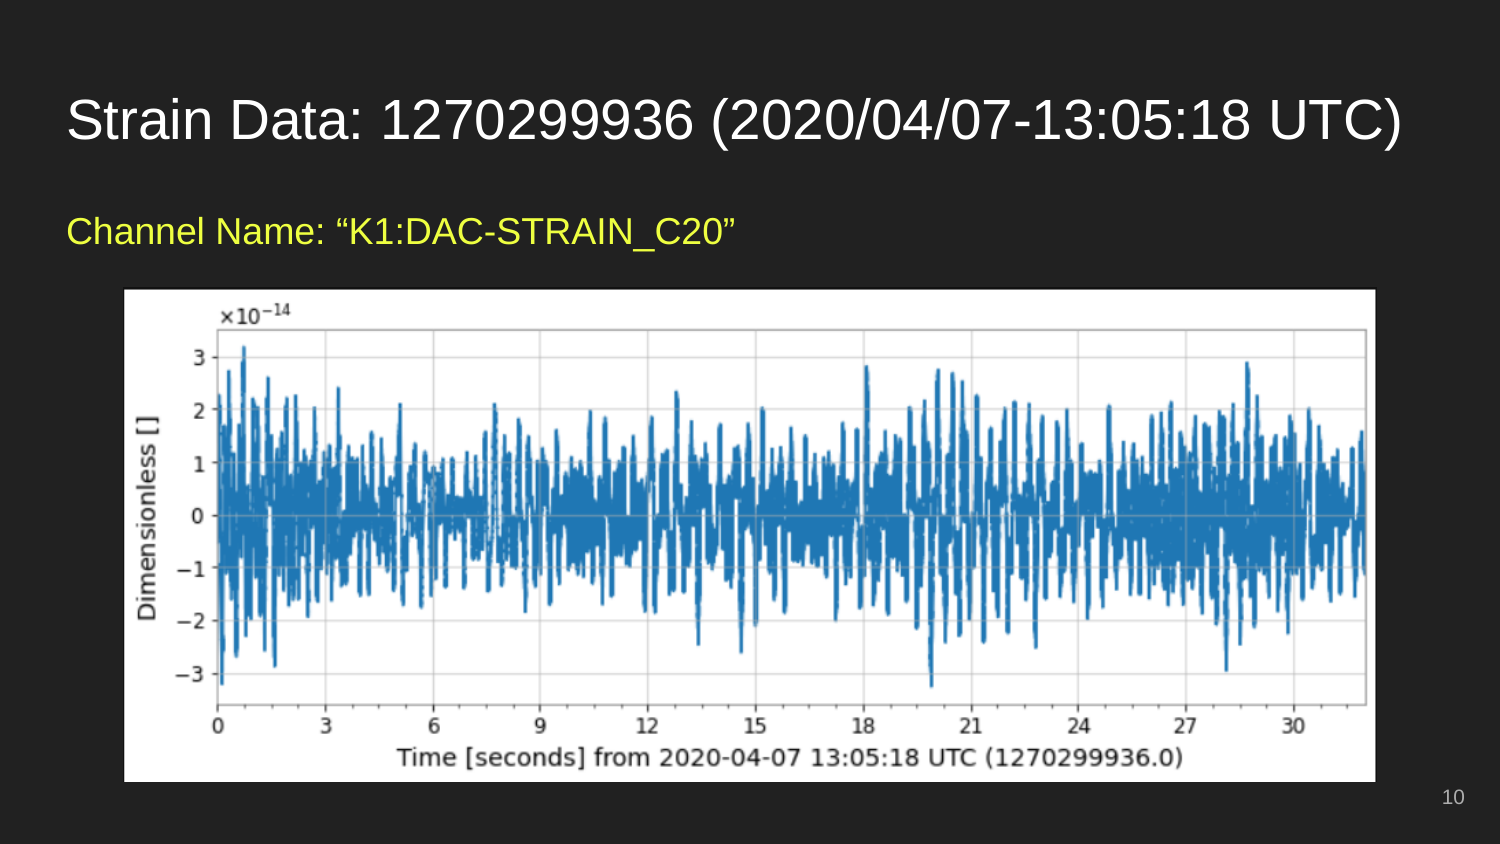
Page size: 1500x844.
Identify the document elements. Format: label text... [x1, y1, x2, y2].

title Strain Data: 1270299936 (2020/04/07-13:05:18 UTC) [51, 72, 1449, 167]
list Channel Name: “K1:DAC-STRAIN_C20” [51, 189, 1449, 750]
slide_number <number> [1389, 764, 1480, 830]
picture [123, 287, 1377, 782]
